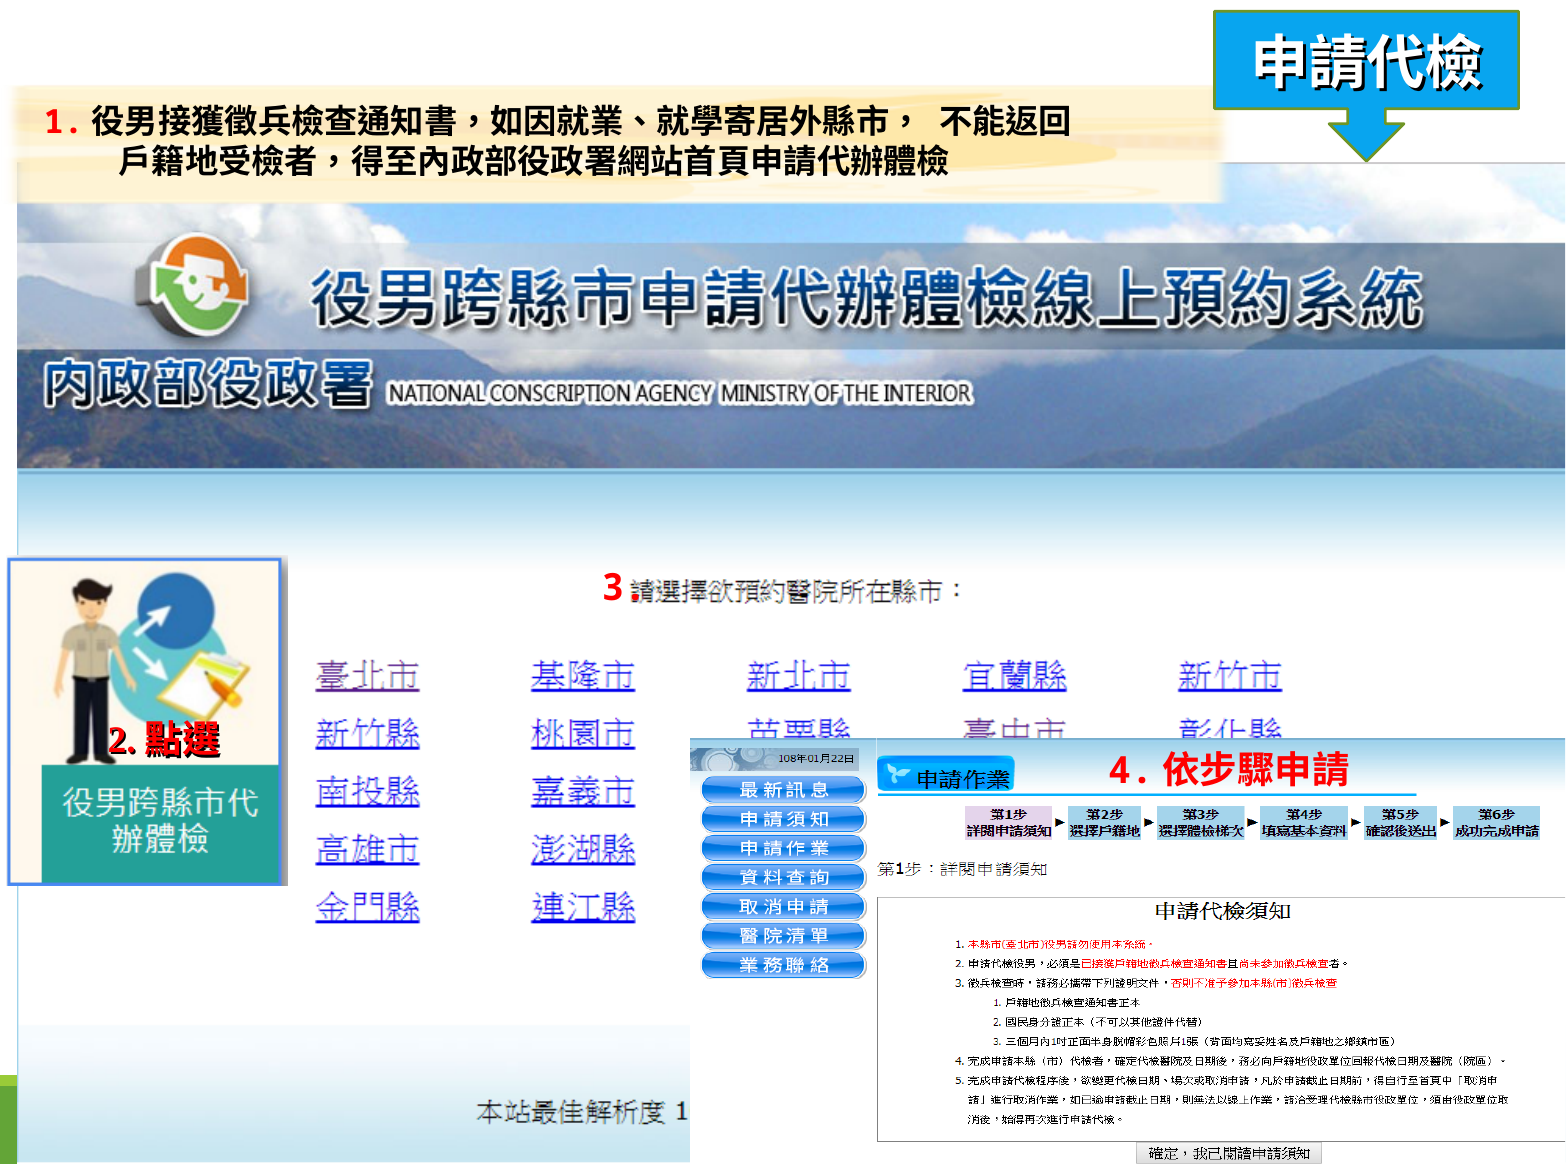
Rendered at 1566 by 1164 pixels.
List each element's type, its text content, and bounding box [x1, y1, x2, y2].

text_box 申請代檢 [1214, 11, 1519, 162]
text_box 2.點選 [96, 707, 231, 769]
text_box 1.役男接獲徵兵檢查通知書，如因就業、就學寄居外縣市， 不能返回 戶籍地受檢者，得至內政部役政署網站首頁申請代辦體檢 [28, 92, 1265, 189]
picture [0, 84, 1566, 1164]
text_box 3. [587, 555, 662, 616]
text_box 4.依步驟申請 [1045, 738, 1413, 800]
